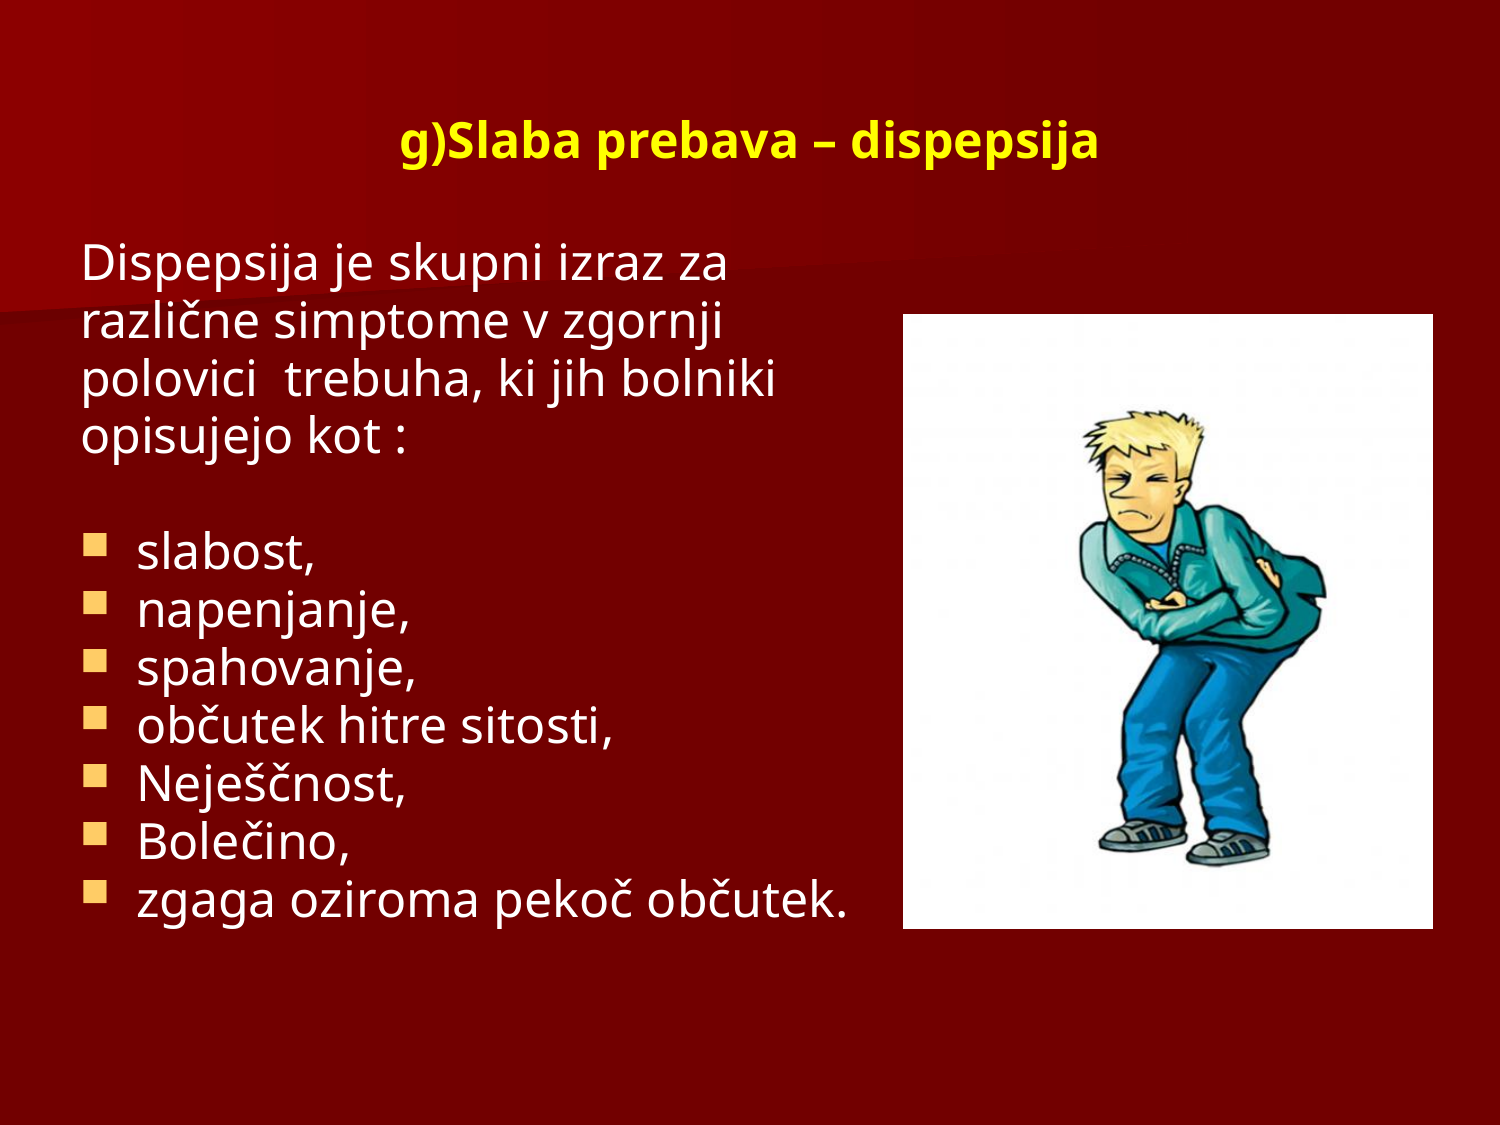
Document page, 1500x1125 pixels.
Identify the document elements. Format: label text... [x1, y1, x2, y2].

picture [903, 314, 1433, 929]
title g)Slaba prebava – dispepsija [75, 45, 1425, 233]
list Dispepsija je skupni izraz za različne simptome v zgornji polovici trebuha, ki jih bolniki opisujejo kot : slabost, napenjanje, spahovanje, občutek hitre sitosti, Neješčnost, Bolečino, zgaga oziroma pekoč občutek. [64, 234, 868, 1125]
